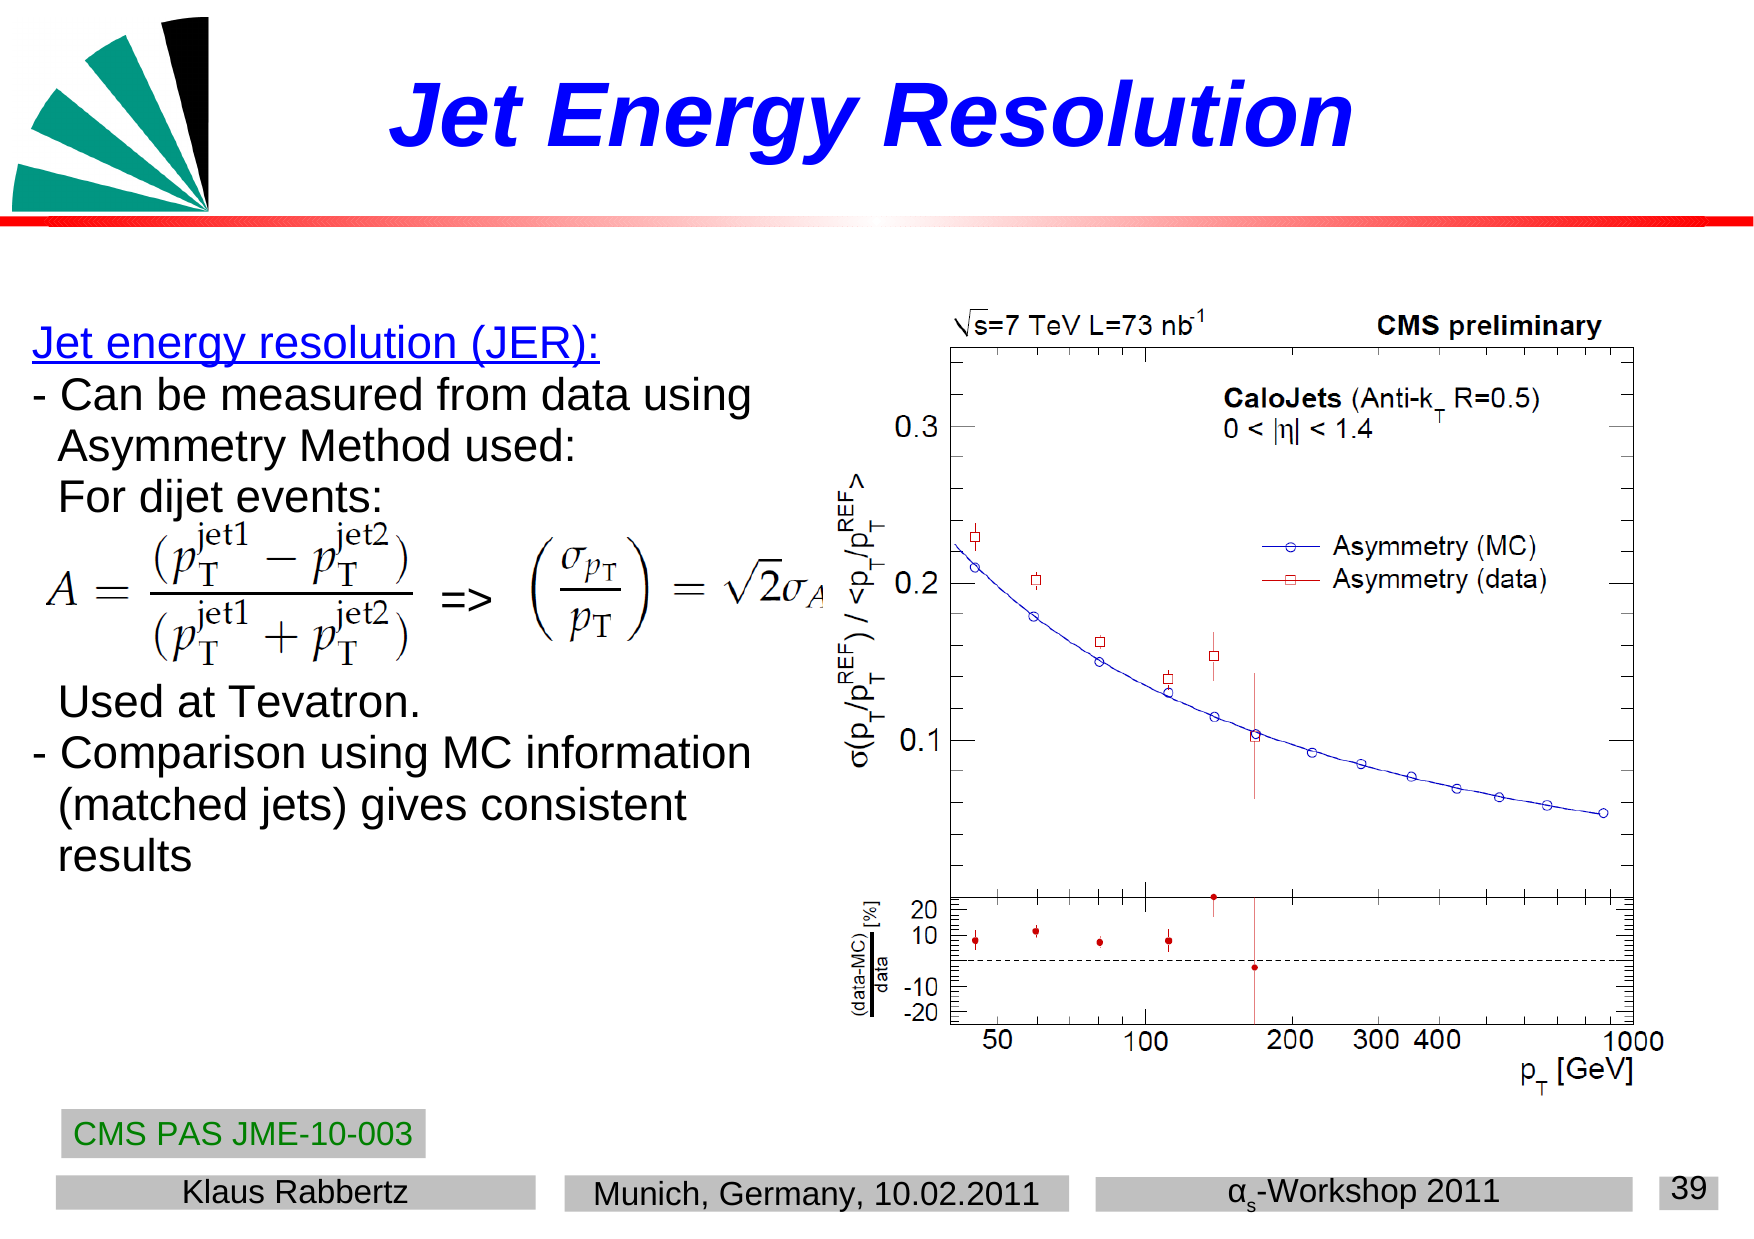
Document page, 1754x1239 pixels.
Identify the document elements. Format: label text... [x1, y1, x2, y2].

title Jet Energy Resolution [220, 16, 1525, 213]
text_box CMS PAS JME-10-003 [61, 1109, 425, 1159]
text_box Jet energy resolution (JER): - Can be measured from data using Asymmetry Method used: For dijet events: => Used at Tevatron. - Comparison using MC information (matched jets) gives consistent results [20, 311, 788, 918]
picture [788, 299, 1666, 1105]
picture [12, 17, 209, 214]
